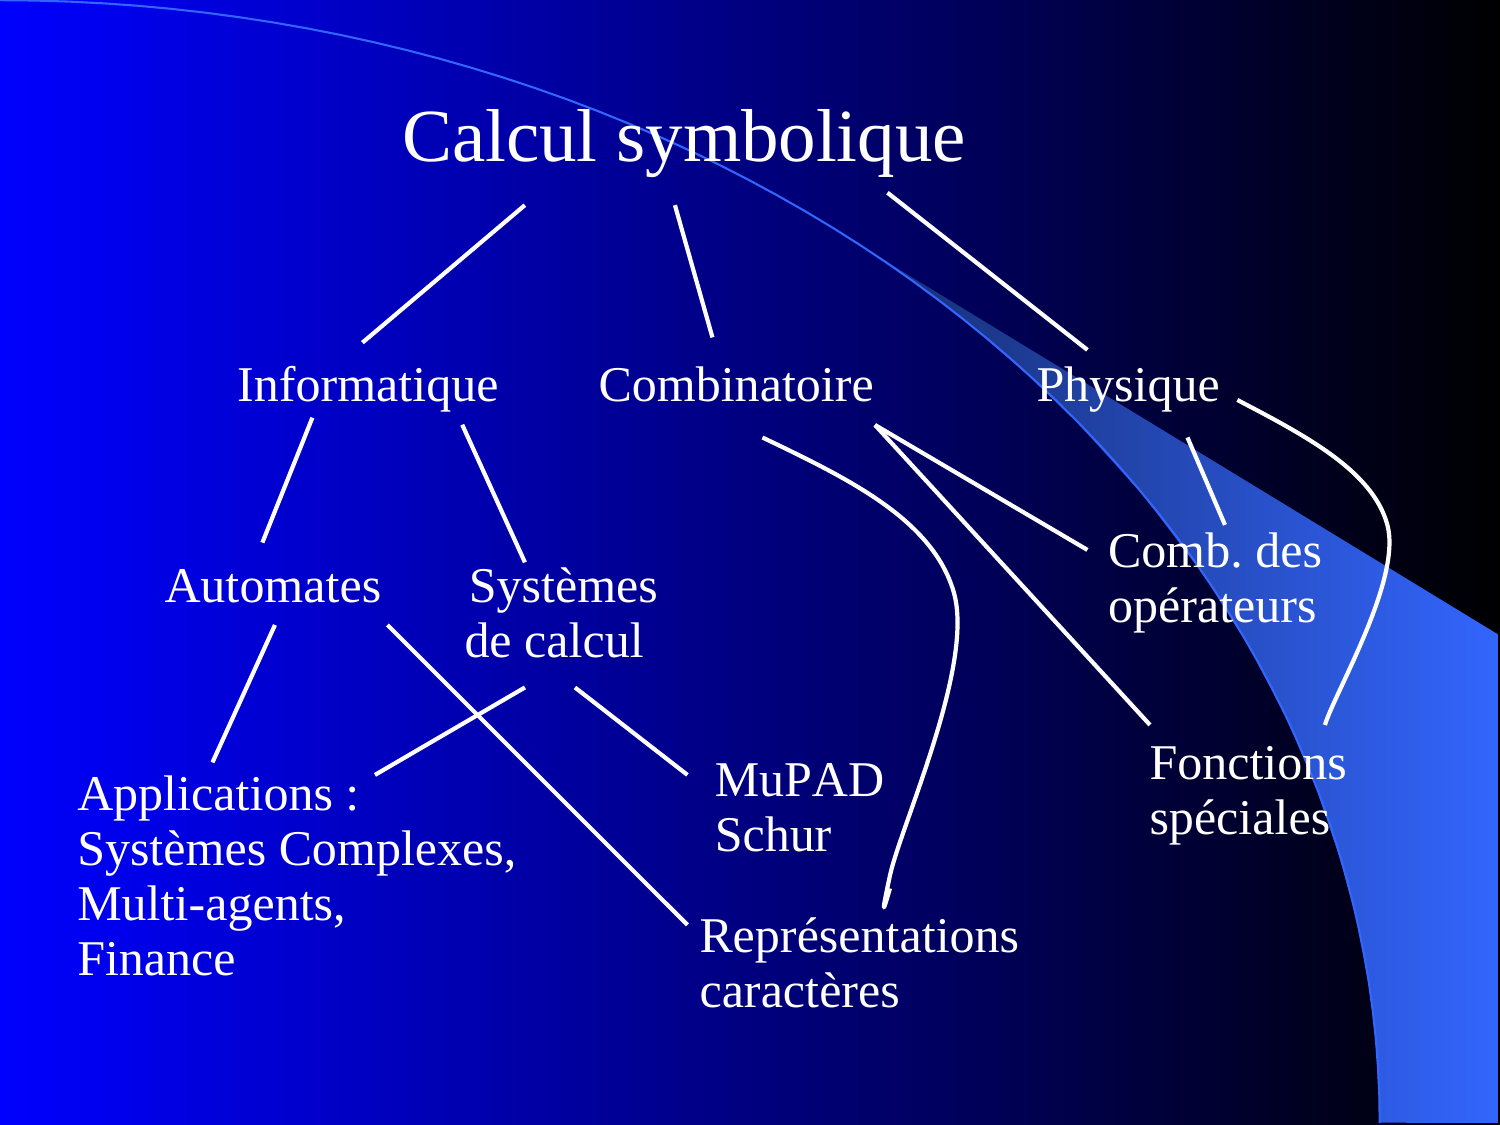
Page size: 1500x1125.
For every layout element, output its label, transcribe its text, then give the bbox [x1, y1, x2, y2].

text_box Informatique Combinatoire Physique [222, 349, 1236, 421]
text_box Représentations caractères [684, 899, 1035, 1026]
text_box Fonctions spéciales [1134, 727, 1375, 854]
text_box Comb. des opérateurs [1093, 515, 1350, 642]
text_box Applications : Systèmes Complexes, Multi-agents, Finance [62, 757, 532, 995]
text_box Automates Systèmes de calcul [149, 549, 674, 676]
text_box Calcul symbolique [387, 87, 982, 186]
text_box MuPAD Schur [699, 744, 899, 871]
